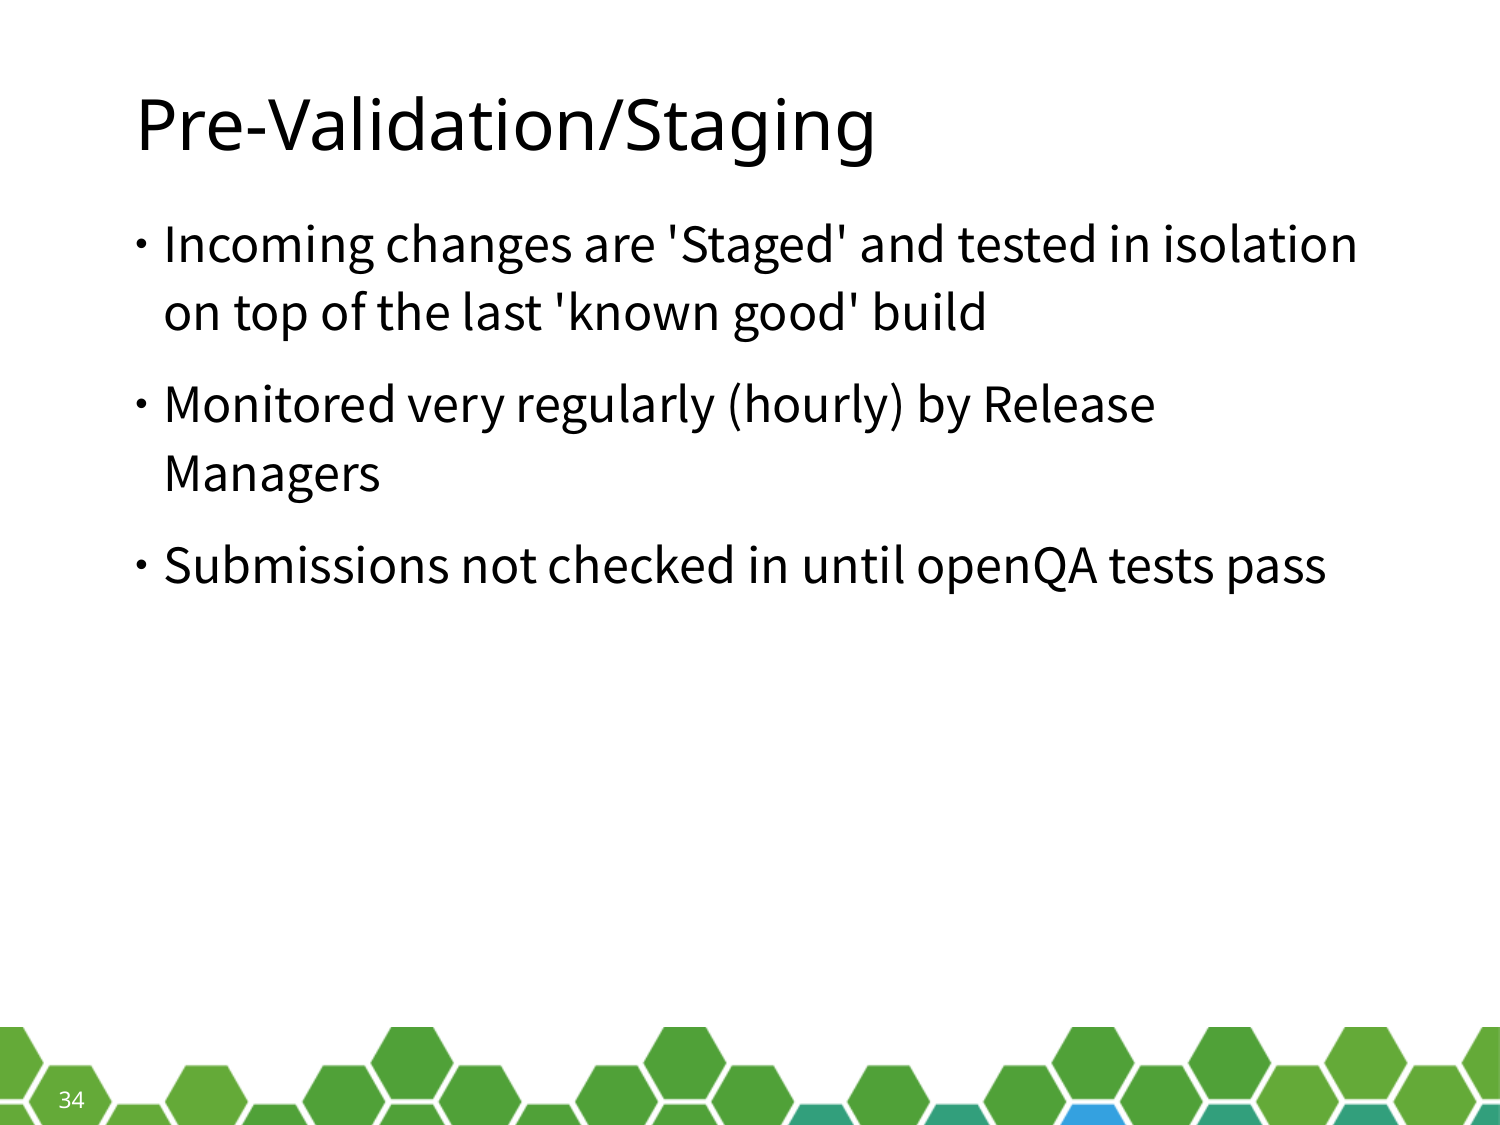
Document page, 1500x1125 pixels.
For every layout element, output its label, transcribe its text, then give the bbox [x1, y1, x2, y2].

list Incoming changes are 'Staged' and tested in isolation on top of the last 'known good' build Monitored very regularly (hourly) by Release Managers Submissions not checked in until openQA tests pass [135, 208, 1372, 862]
title Pre-Validation/Staging [135, 41, 1372, 204]
picture [0, 1027, 1500, 1125]
